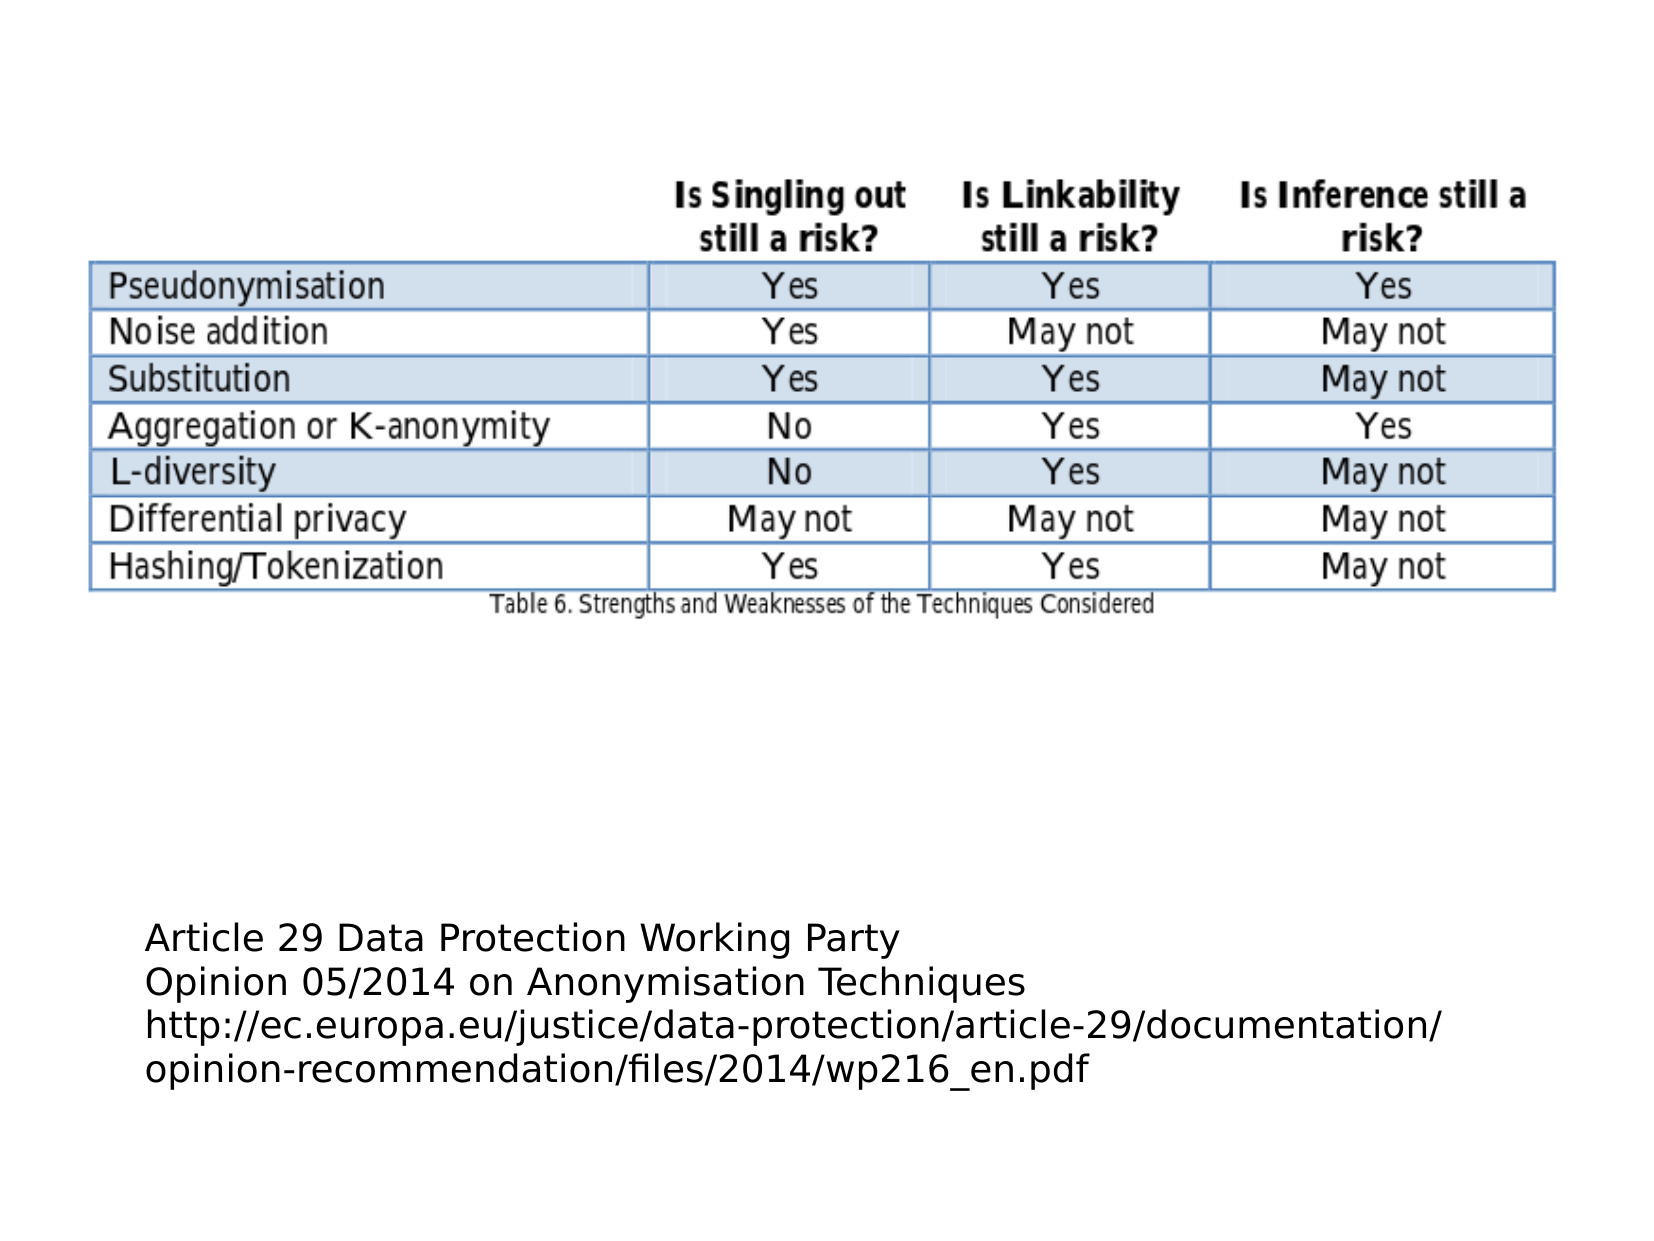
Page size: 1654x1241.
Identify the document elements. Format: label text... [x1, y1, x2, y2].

text_box Article 29 Data Protection Working Party Opinion 05/2014 on Anonymisation Techniques http://ec.europa.eu/justice/data-protection/article-29/documentation/opinion-recommendation/files/2014/wp216_en.pdf [129, 909, 1607, 1099]
picture [55, 159, 1598, 638]
